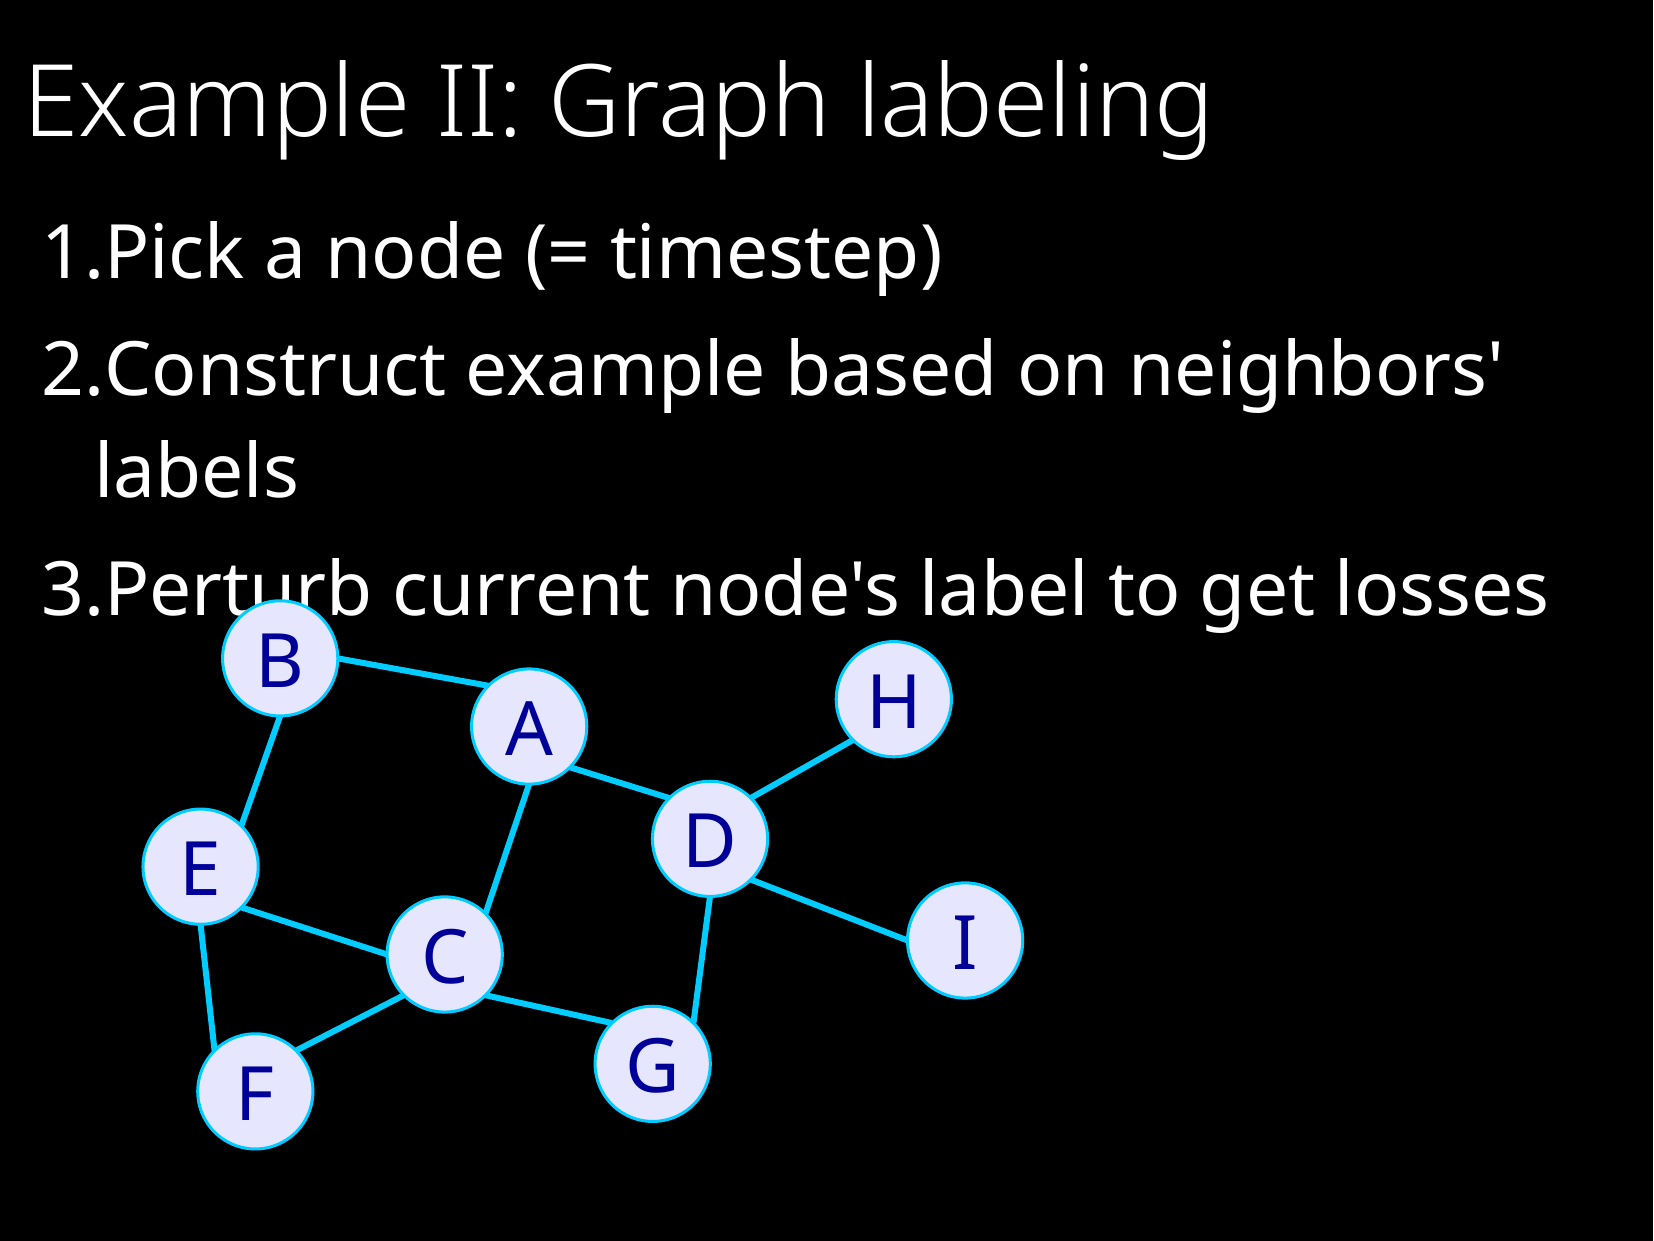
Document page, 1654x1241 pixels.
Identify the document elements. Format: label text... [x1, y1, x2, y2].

title Example II: Graph labeling [23, 25, 1630, 171]
text_box F [197, 1033, 313, 1149]
text_box A [471, 668, 587, 785]
text_box I [907, 882, 1023, 999]
text_box H [836, 641, 952, 757]
text_box D [652, 781, 768, 897]
text_box E [142, 809, 259, 925]
list Pick a node (= timestep) Construct example based on neighbors' labels Perturb current node's label to get losses [23, 198, 1630, 1215]
text_box G [595, 1006, 711, 1122]
text_box B [222, 600, 338, 716]
text_box C [387, 896, 503, 1013]
